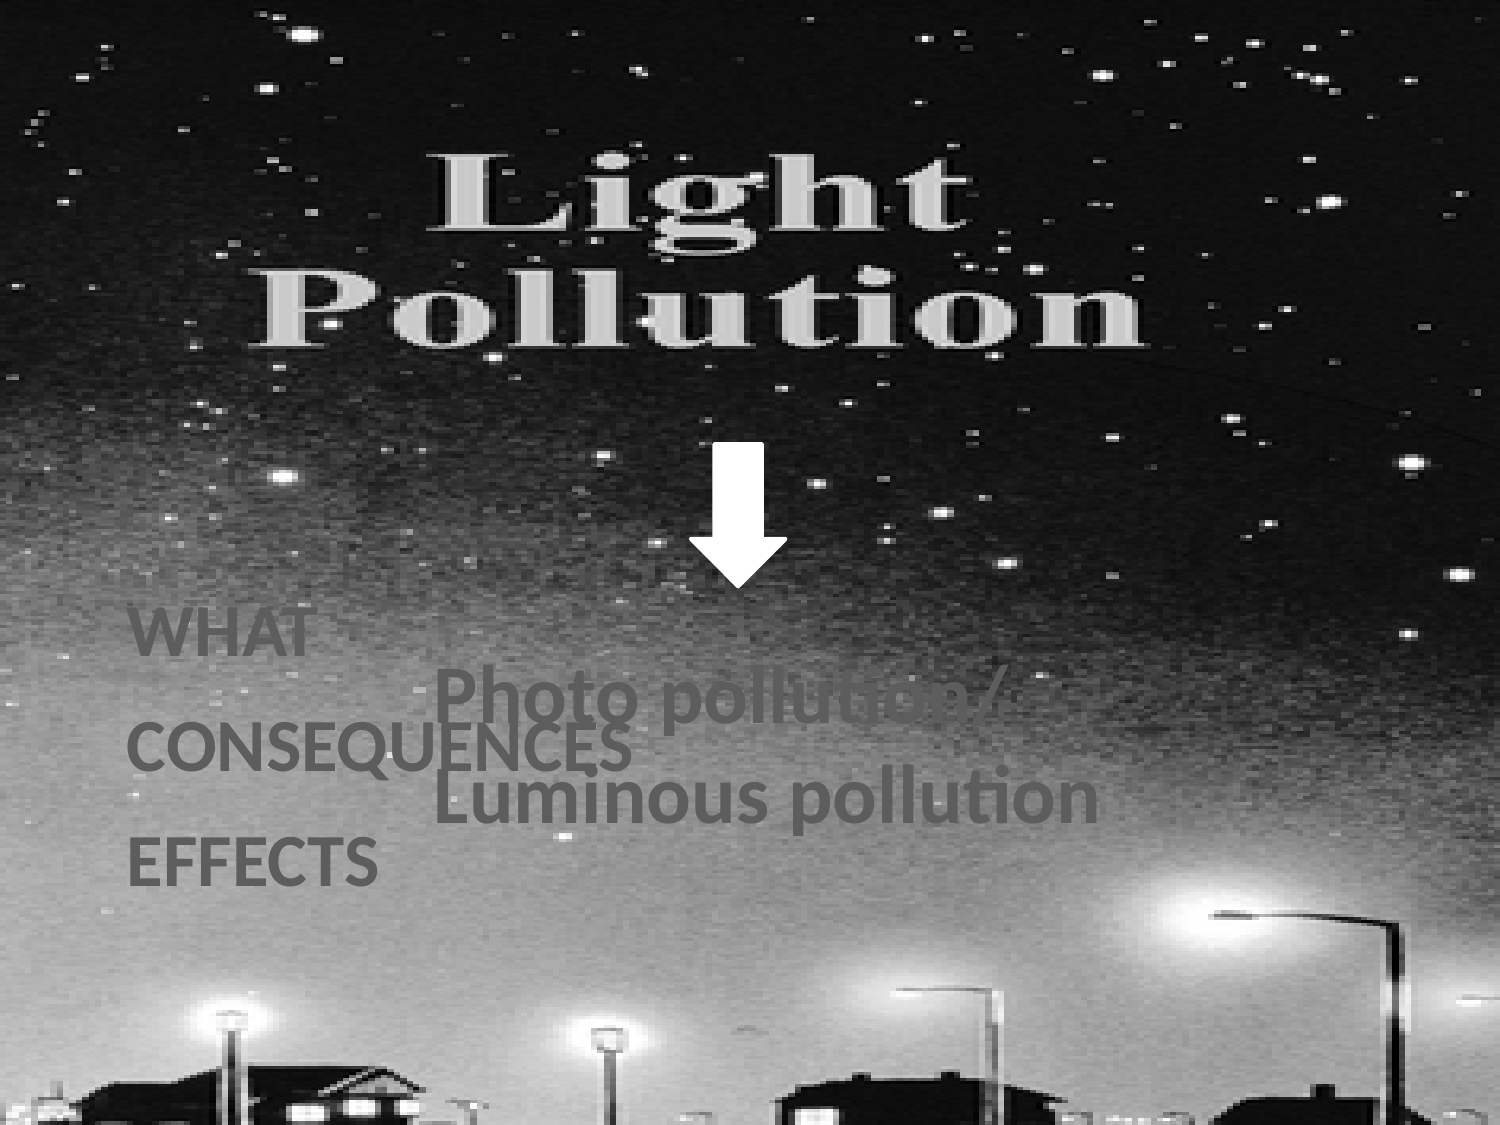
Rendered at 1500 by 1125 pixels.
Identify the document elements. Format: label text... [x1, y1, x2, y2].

picture [0, 0, 1500, 1125]
text_box WHAT CONSEQUENCES EFFECTS [112, 574, 821, 1025]
text_box [690, 444, 786, 587]
text_box Photo pollution/ Luminous pollution [419, 633, 1211, 849]
